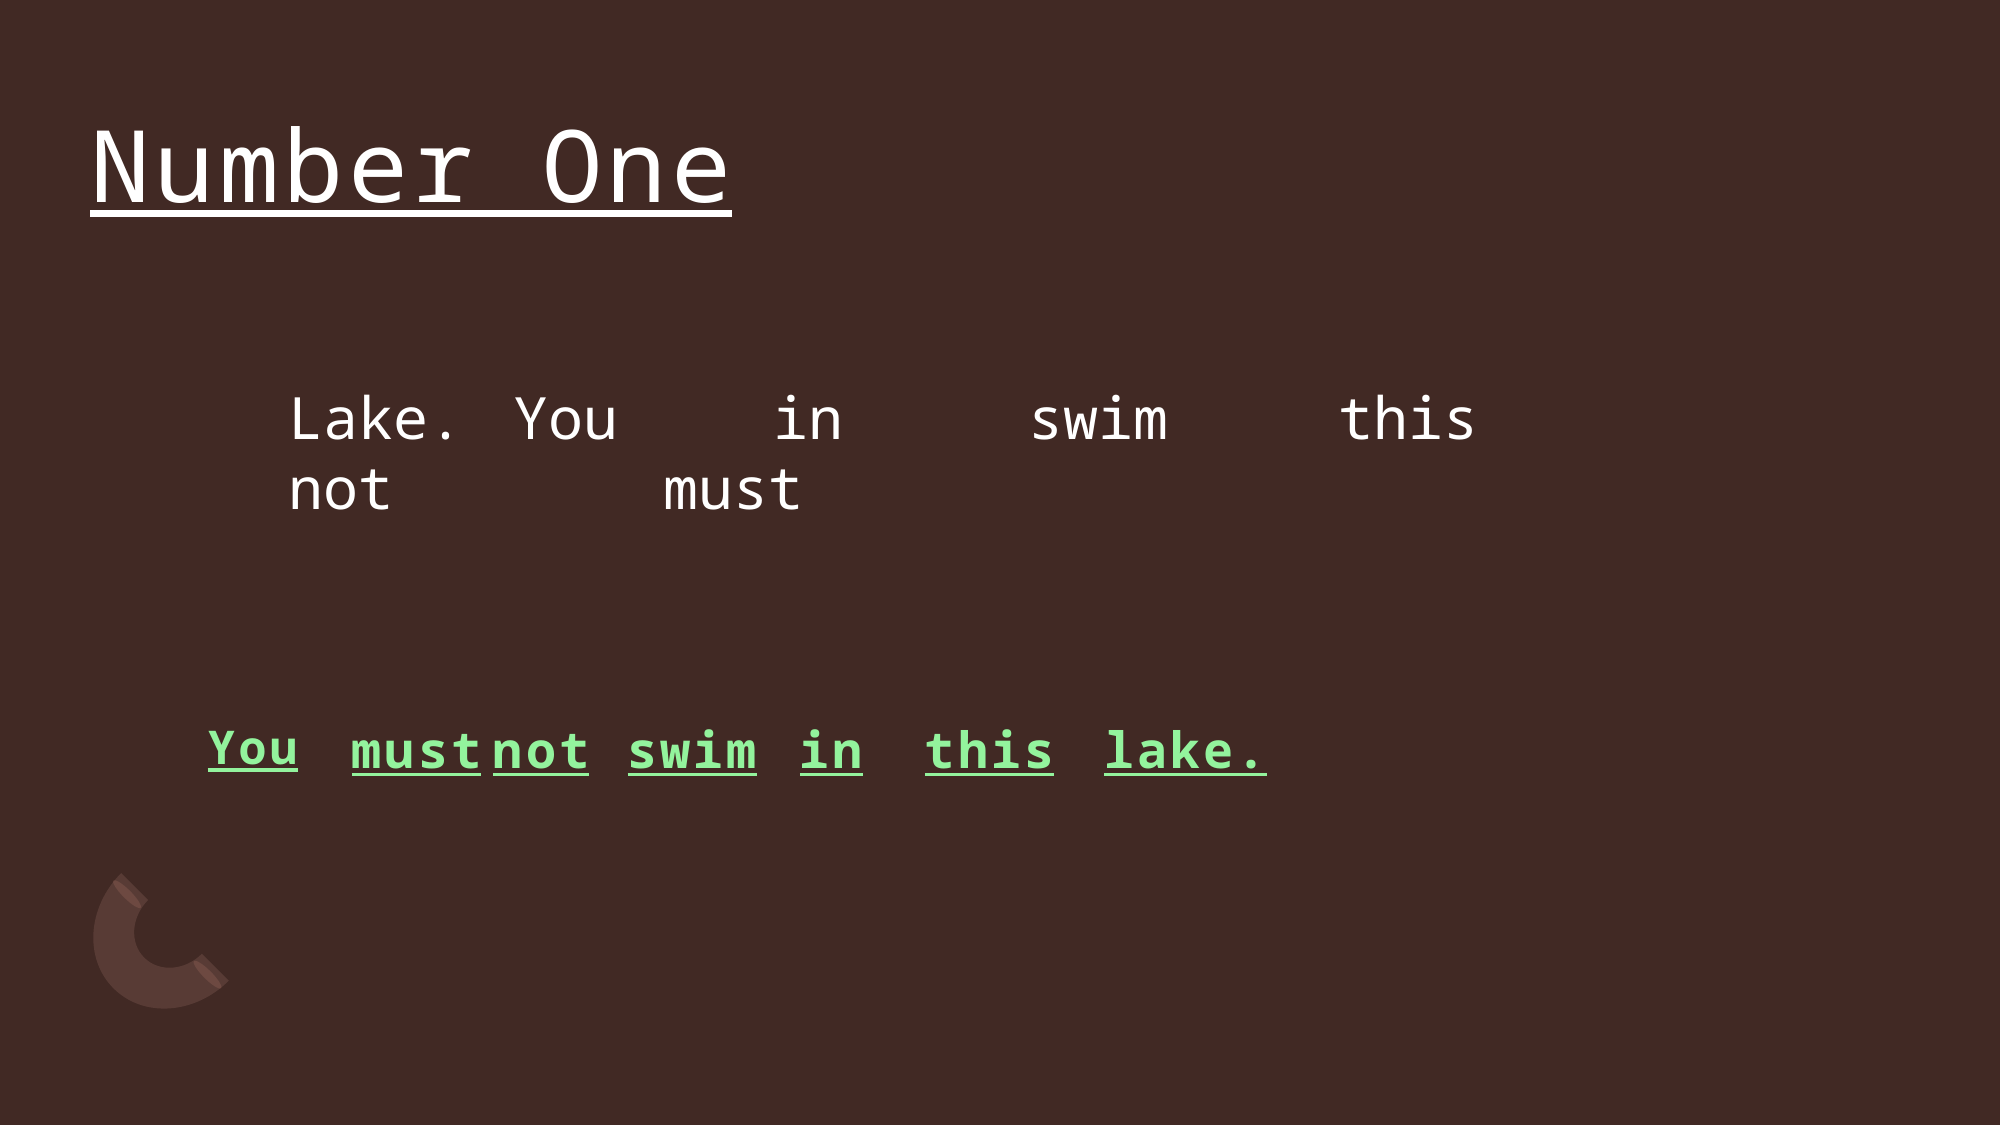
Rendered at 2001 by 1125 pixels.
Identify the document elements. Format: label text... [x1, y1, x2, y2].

title Number One [90, 90, 1910, 309]
text_box lake. [1086, 692, 1352, 790]
text_box Lake. You in swim this not must [273, 373, 1844, 531]
text_box not [474, 692, 609, 790]
text_box swim [609, 692, 781, 790]
text_box in [781, 692, 906, 790]
text_box must [333, 692, 474, 790]
list You [189, 692, 333, 790]
text_box this [906, 692, 1086, 790]
